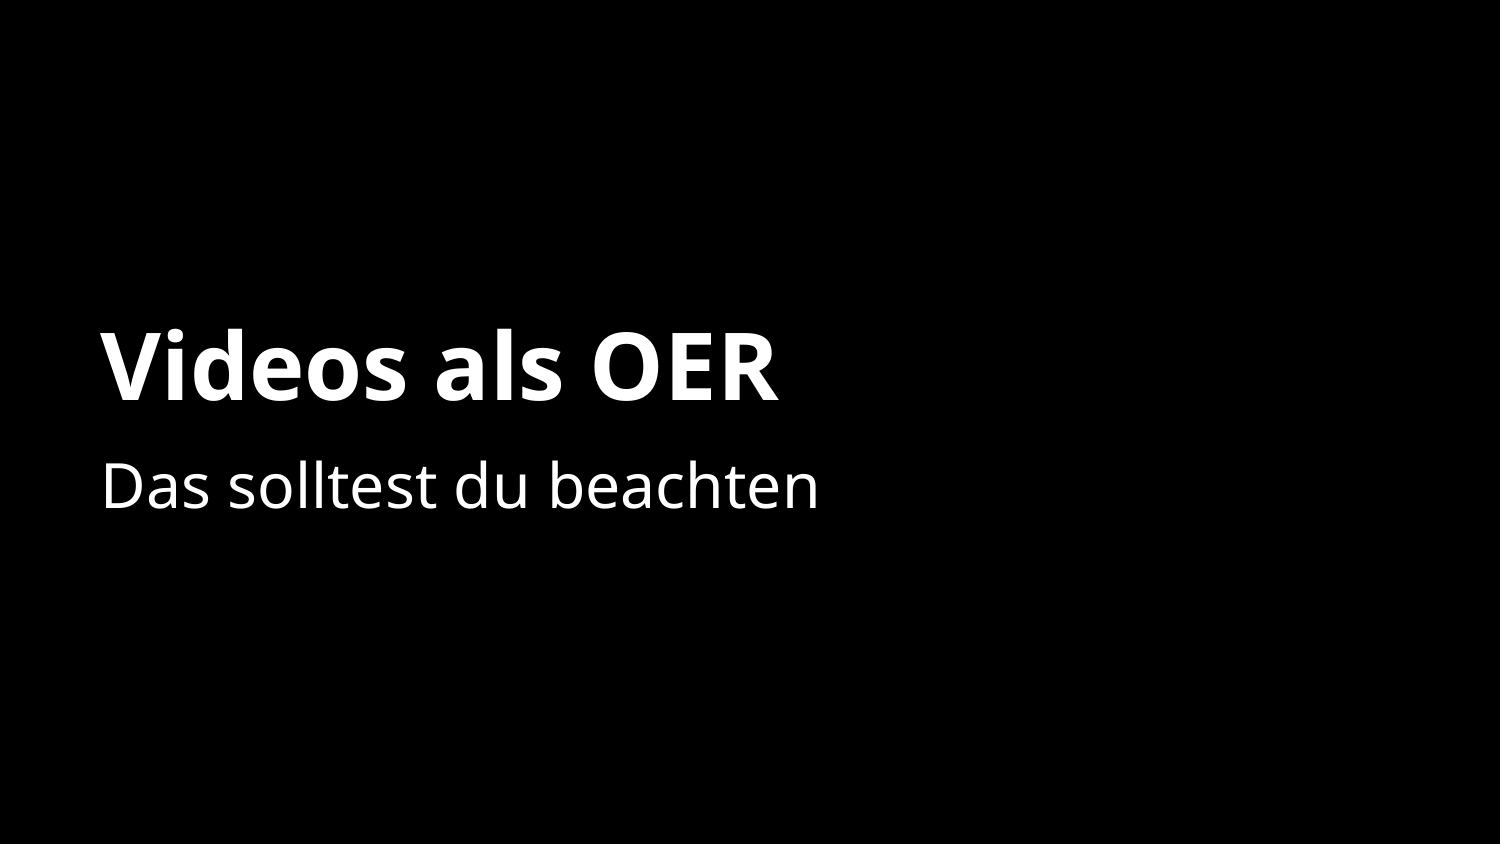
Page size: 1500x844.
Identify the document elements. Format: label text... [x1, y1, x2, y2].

title Videos als OER [85, 134, 1211, 429]
subtitle Das solltest du beachten [85, 446, 1211, 651]
